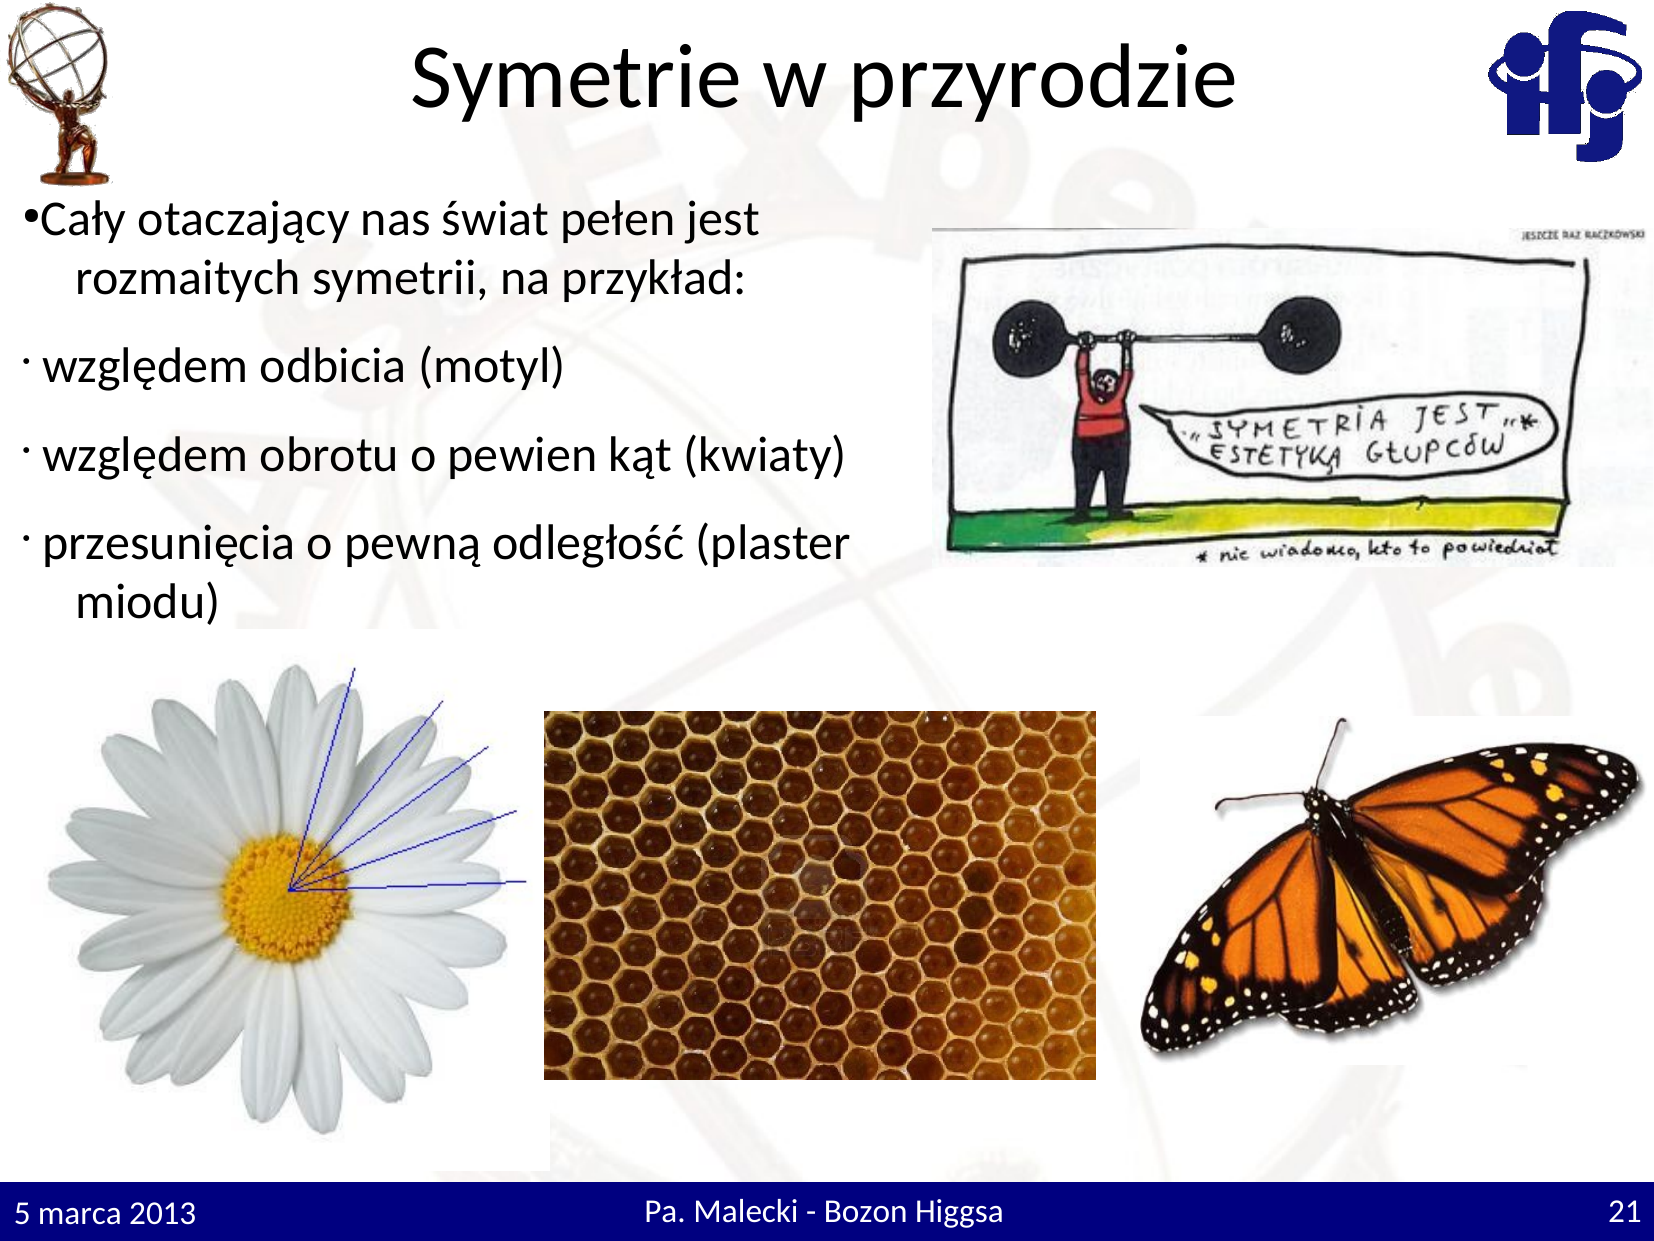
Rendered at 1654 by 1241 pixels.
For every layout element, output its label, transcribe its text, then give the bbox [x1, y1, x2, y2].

picture [0, 0, 1654, 1182]
list Cały otaczający nas świat pełen jest rozmaitych symetrii, na przykład: względem odbicia (motyl) względem obrotu o pewien kąt (kwiaty) przesunięcia o pewną odległość (plaster miodu) [19, 187, 946, 711]
title Symetrie w przyrodzie [75, 0, 1575, 150]
